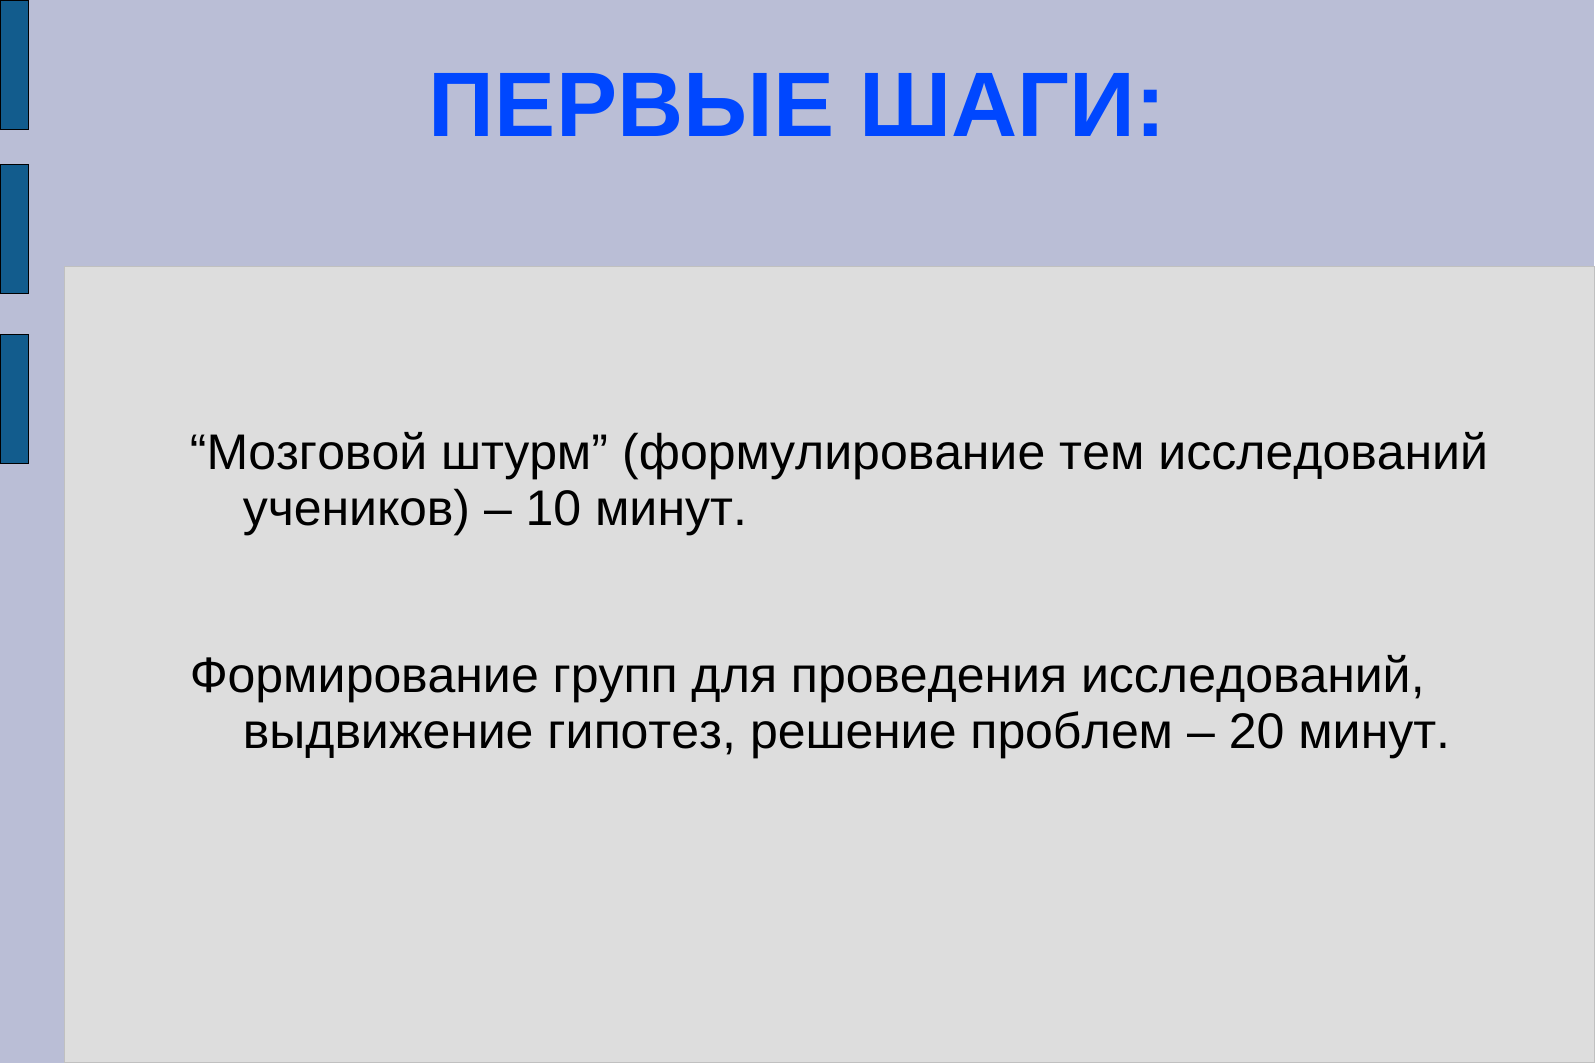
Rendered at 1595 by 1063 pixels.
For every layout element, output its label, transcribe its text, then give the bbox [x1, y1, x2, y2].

list “Мозговой штурм” (формулирование тем исследований учеников) – 10 минут. Формирование групп для проведения исследований, выдвижение гипотез, решение проблем – 20 минут. [172, 312, 1514, 983]
title ПЕРВЫЕ ШАГИ: [117, 16, 1479, 194]
